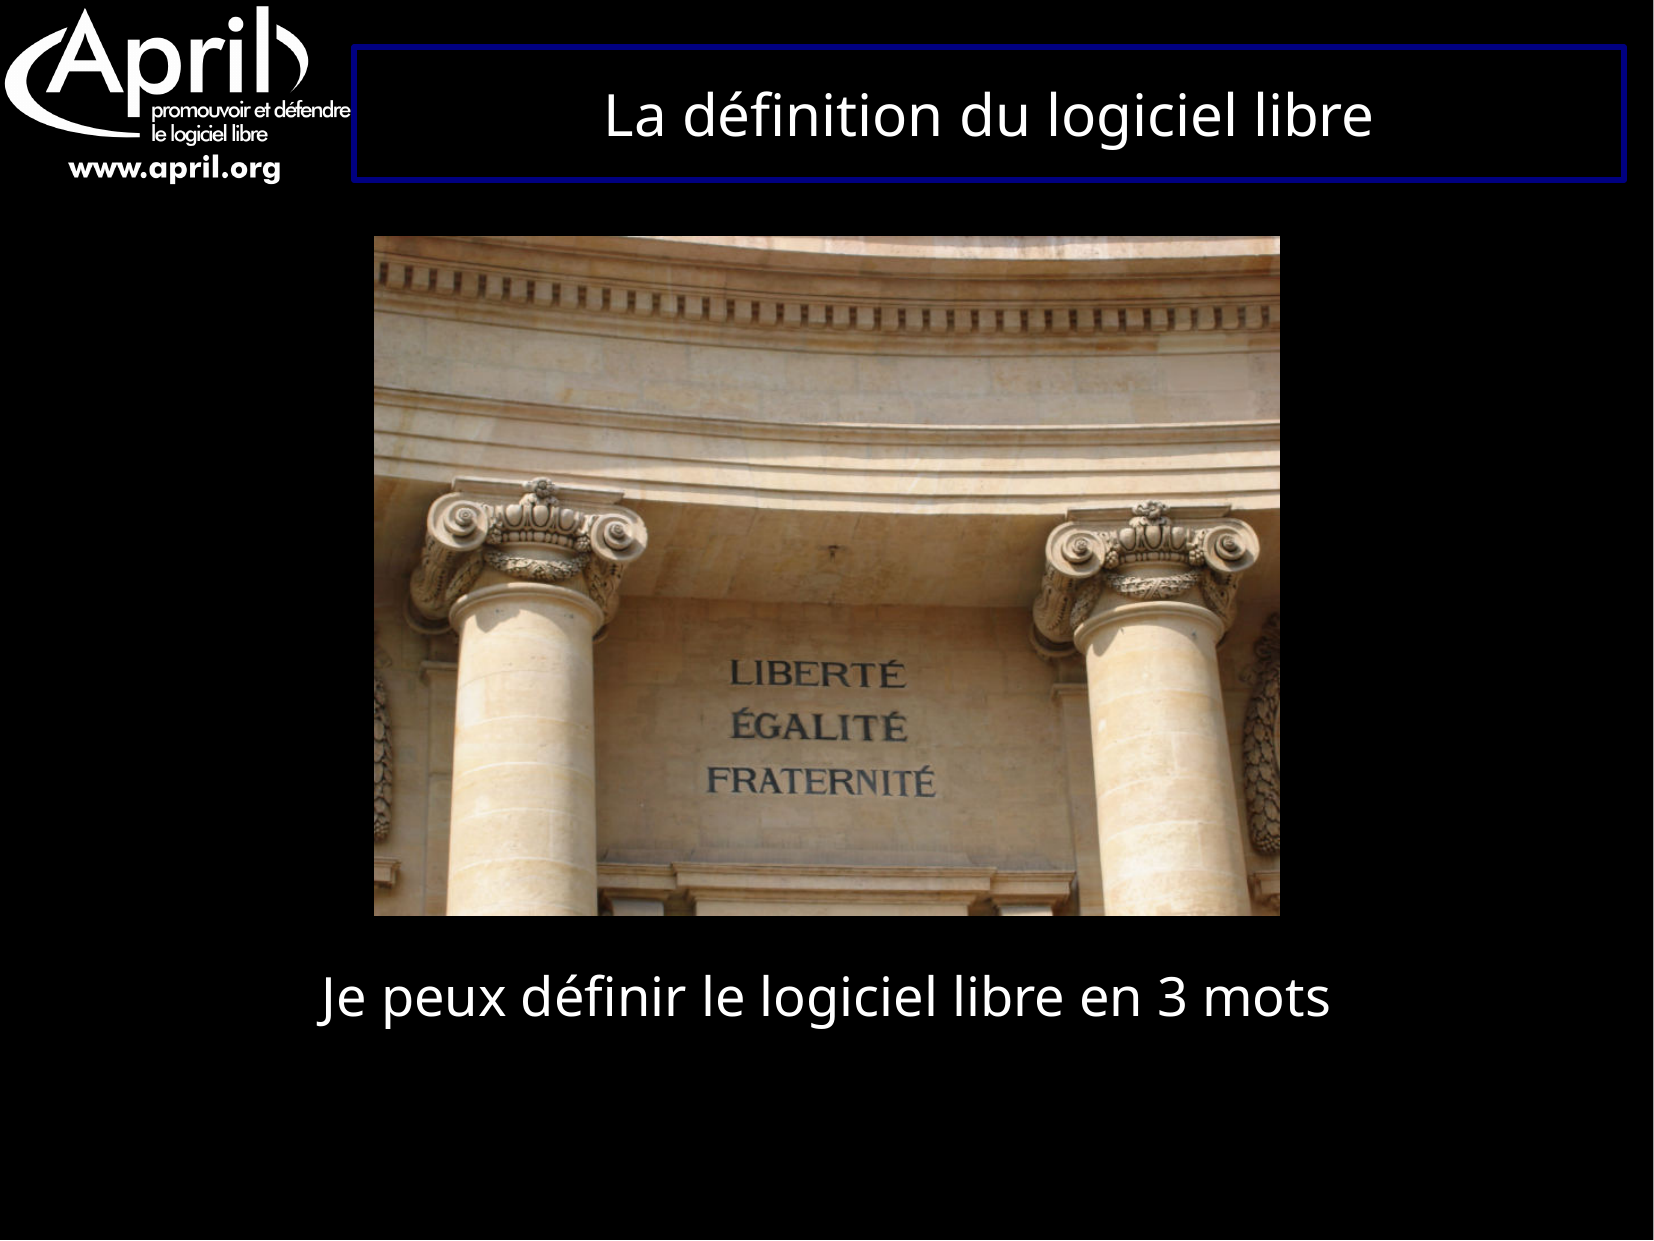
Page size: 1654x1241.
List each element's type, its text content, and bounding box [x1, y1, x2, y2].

picture [0, 0, 355, 200]
picture [374, 236, 1280, 916]
text_box Je peux définir le logiciel libre en 3 mots [191, 950, 1462, 1029]
title La définition du logiciel libre [354, 47, 1625, 181]
